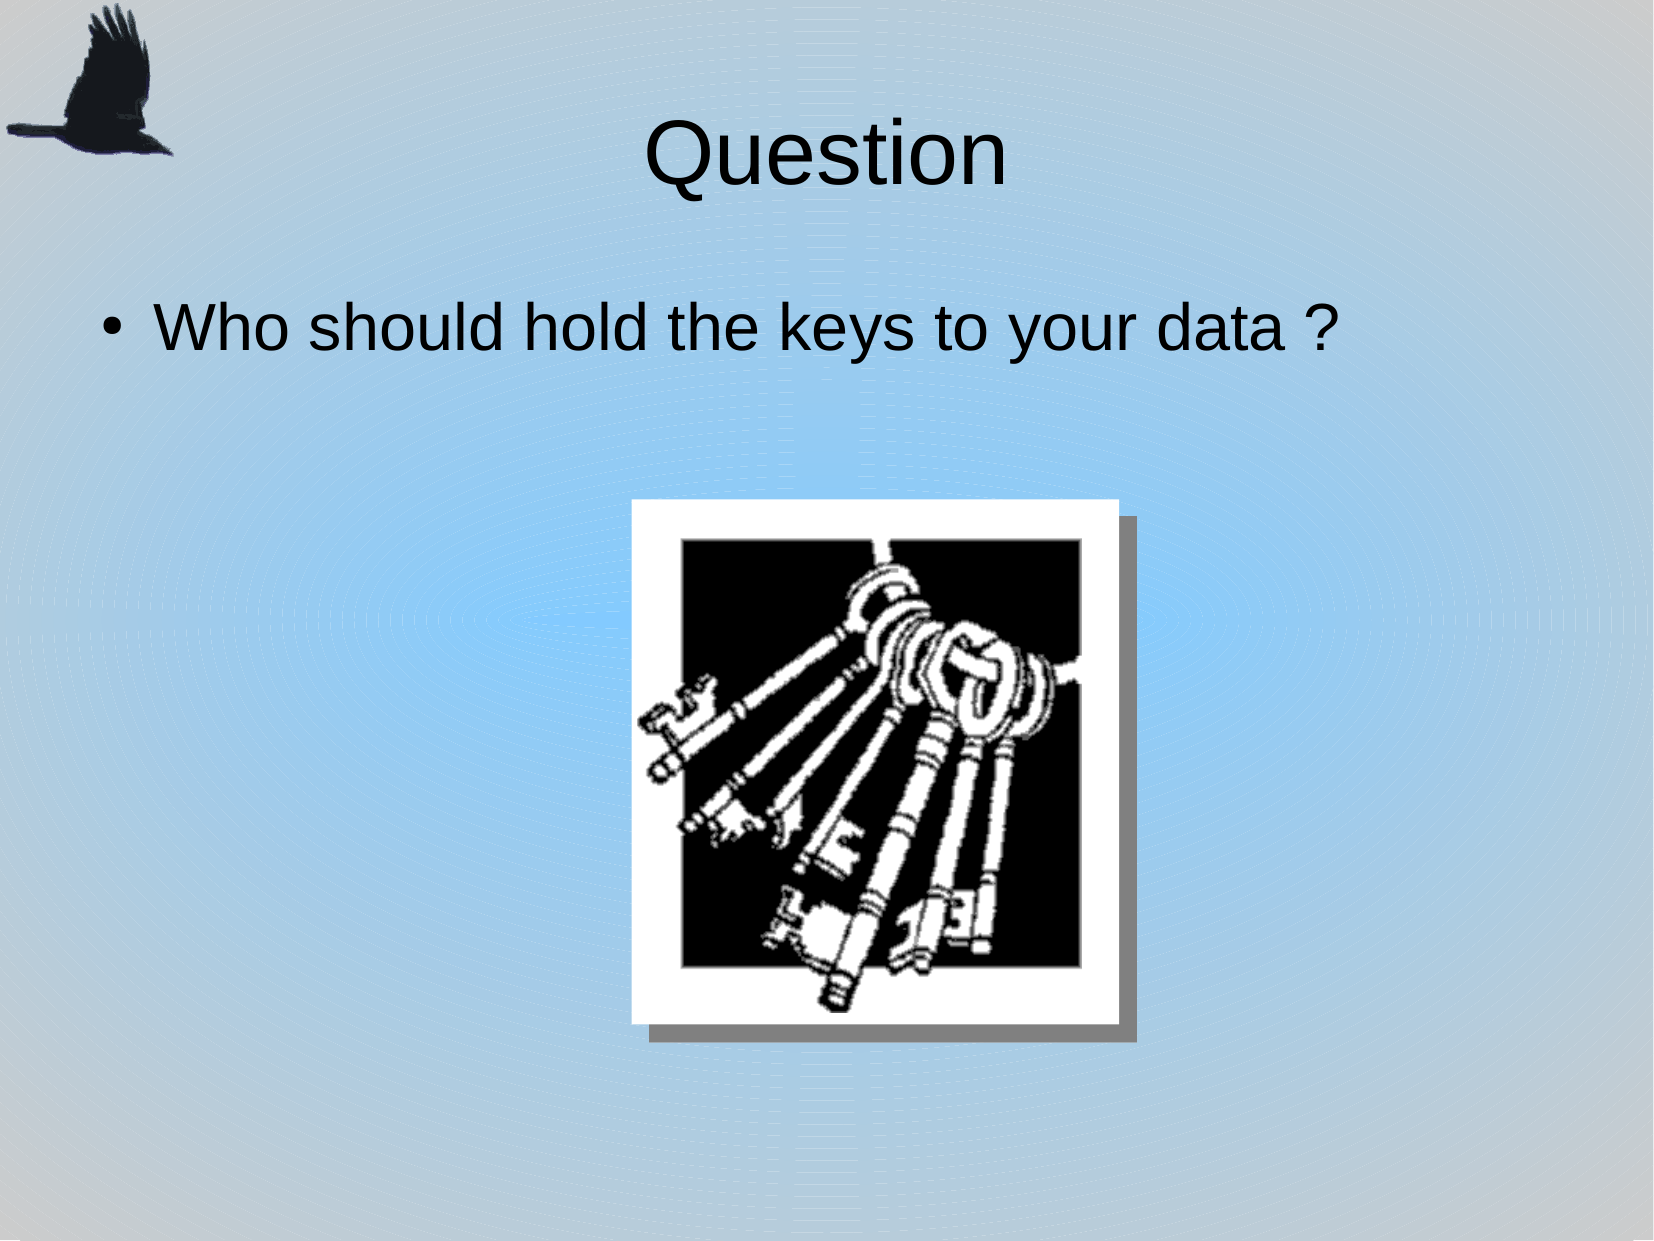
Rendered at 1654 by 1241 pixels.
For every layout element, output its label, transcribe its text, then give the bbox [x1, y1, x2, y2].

text_box [631, 499, 1120, 1025]
title Question [82, 49, 1571, 257]
list Who should hold the keys to your data ? [82, 290, 1571, 1109]
picture [0, 0, 178, 160]
picture [637, 537, 1082, 1013]
